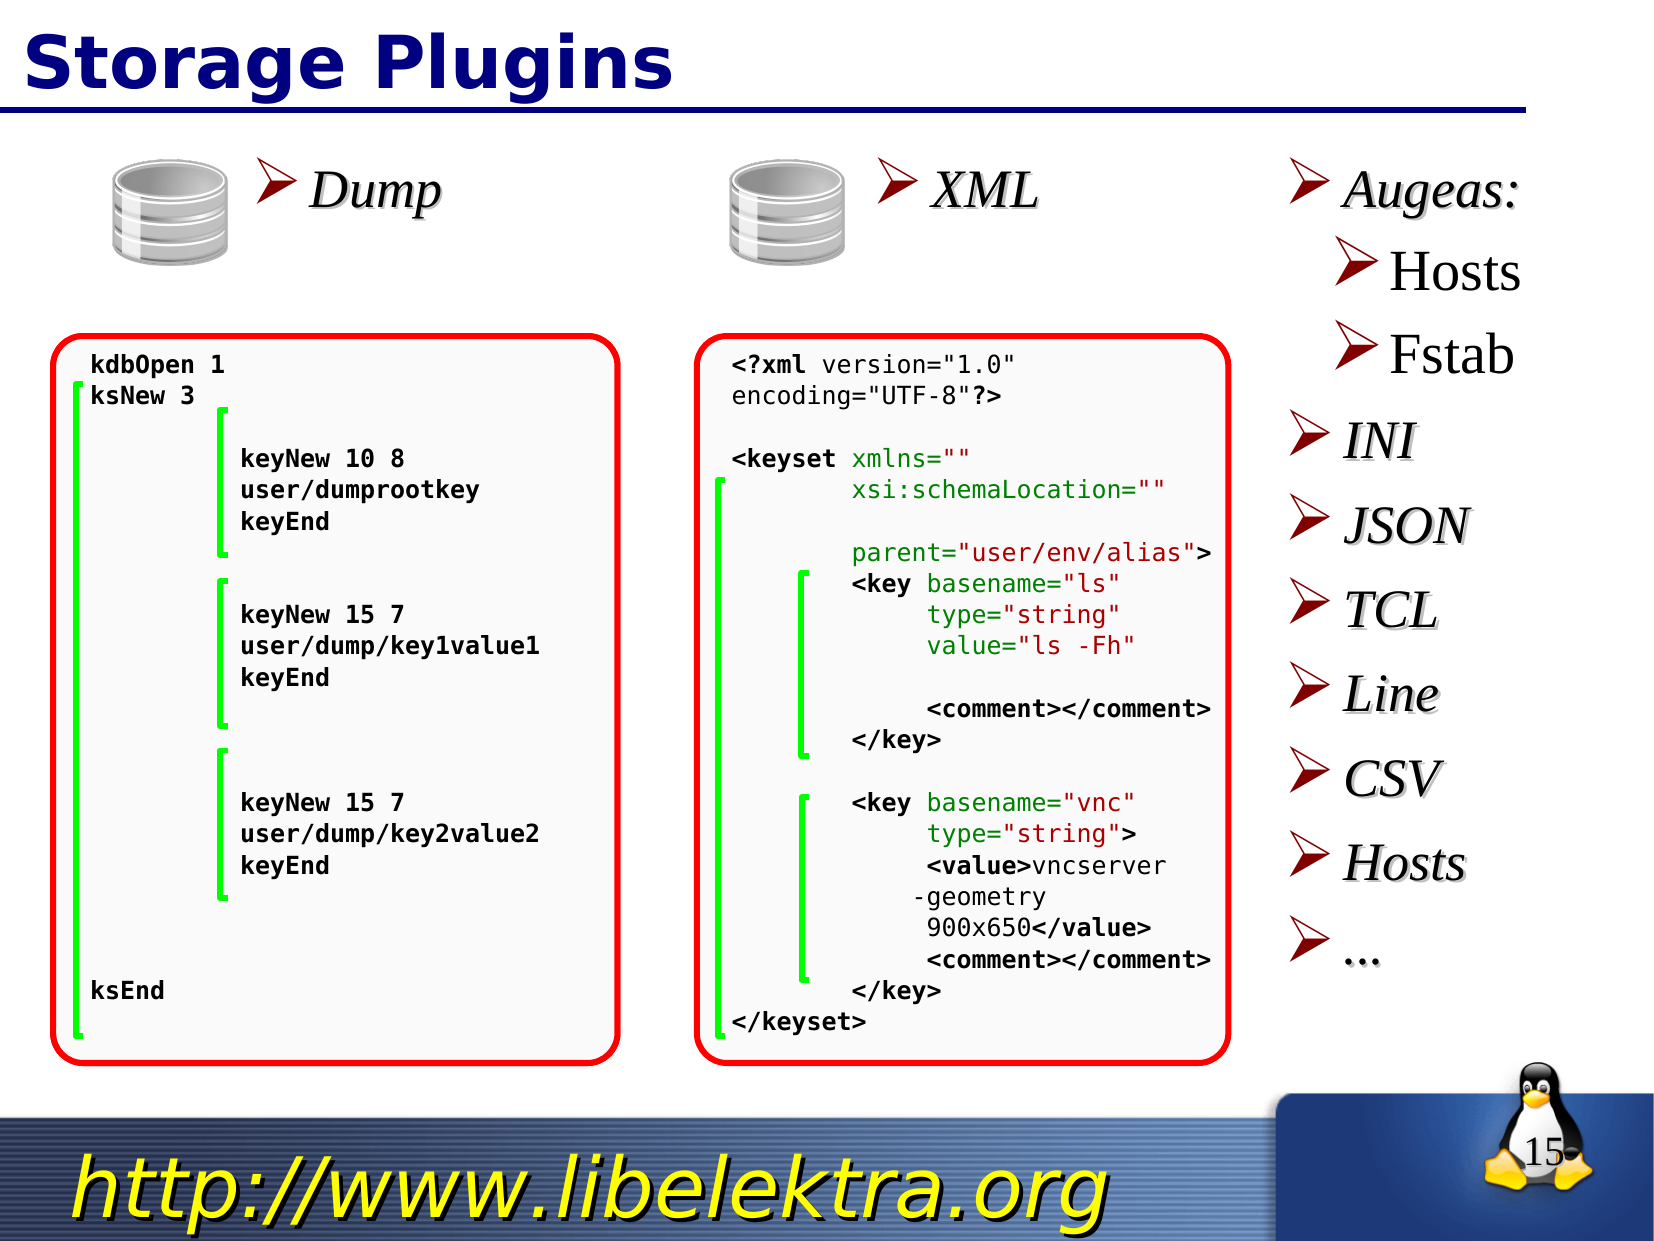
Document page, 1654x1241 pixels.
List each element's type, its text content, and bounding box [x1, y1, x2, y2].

list Dump [236, 147, 666, 319]
picture [729, 159, 845, 266]
text_box <Nummer> [1370, 1122, 1566, 1178]
text_box Storage Plugins [22, 14, 1611, 111]
picture [112, 159, 228, 266]
list Augeas: Hosts Fstab INI JSON TCL Line CSV Hosts ... [1269, 147, 1595, 980]
text_box [53, 336, 618, 1063]
text_box kdbOpen 1 ksNew 3 keyNew 10 8 user/dumprootkey keyEnd keyNew 15 7 user/dump/key1value1 keyEnd keyNew 15 7 user/dump/key2value2 keyEnd ksEnd [90, 348, 605, 1004]
text_box <?xml version="1.0" encoding="UTF-8"?> <keyset xmlns="" xsi:schemaLocation="" parent="user/env/alias"> <key basename="ls" type="string" value="ls -Fh" <comment></comment> </key> <key basename="vnc" type="string"> <value>vncserver -geometry 900x650</value> <comment></comment> </key> </keyset> [731, 348, 1217, 1035]
list XML [857, 147, 1269, 319]
text_box [696, 336, 1229, 1063]
picture [0, 1061, 1654, 1241]
